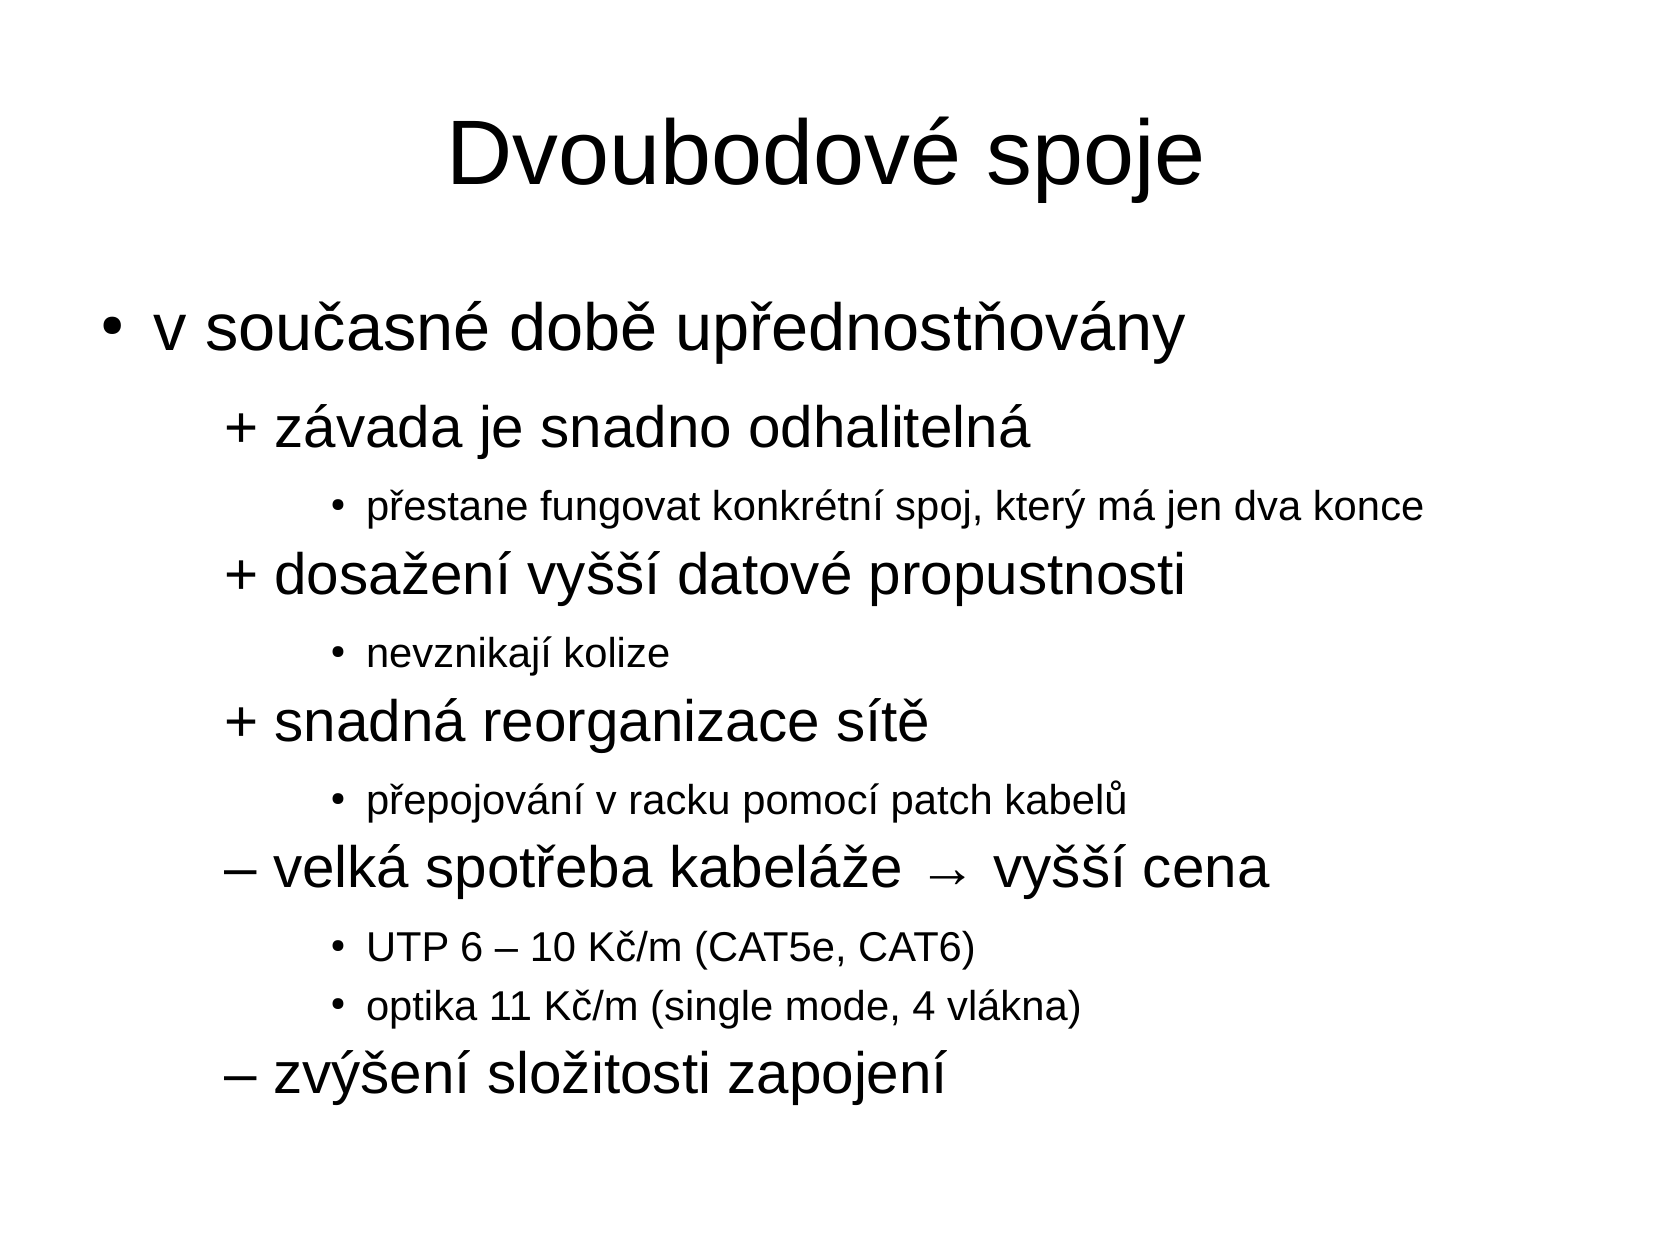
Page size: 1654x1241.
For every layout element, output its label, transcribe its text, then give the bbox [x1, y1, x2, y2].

title Dvoubodové spoje [82, 56, 1571, 250]
list v současné době upřednostňovány + závada je snadno odhalitelná přestane fungovat konkrétní spoj, který má jen dva konce + dosažení vyšší datové propustnosti nevznikají kolize + snadná reorganizace sítě přepojování v racku pomocí patch kabelů – velká spotřeba kabeláže → vyšší cena UTP 6 – 10 Kč/m (CAT5e, CAT6) optika 11 Kč/m (single mode, 4 vlákna) – zvýšení složitosti zapojení [82, 290, 1571, 1109]
